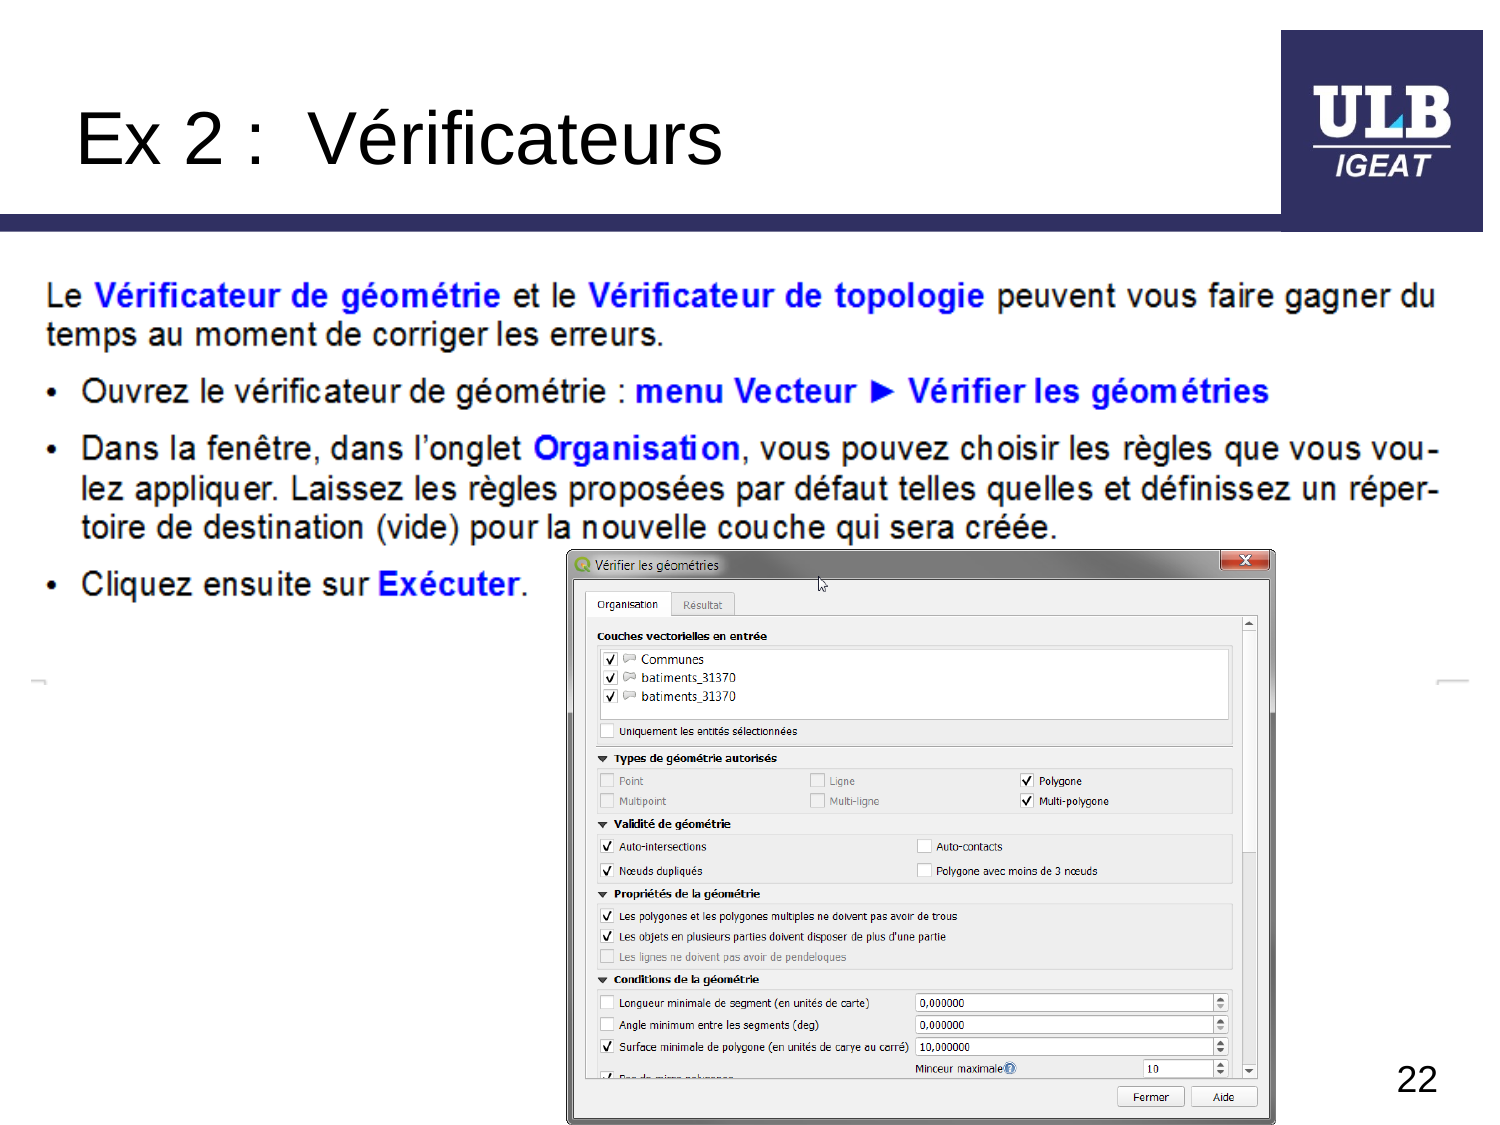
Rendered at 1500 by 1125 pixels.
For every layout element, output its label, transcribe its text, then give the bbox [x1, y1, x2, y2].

picture [1281, 30, 1483, 232]
title Ex 2 : Vérificateurs [75, 44, 1425, 233]
picture [31, 264, 1476, 1125]
